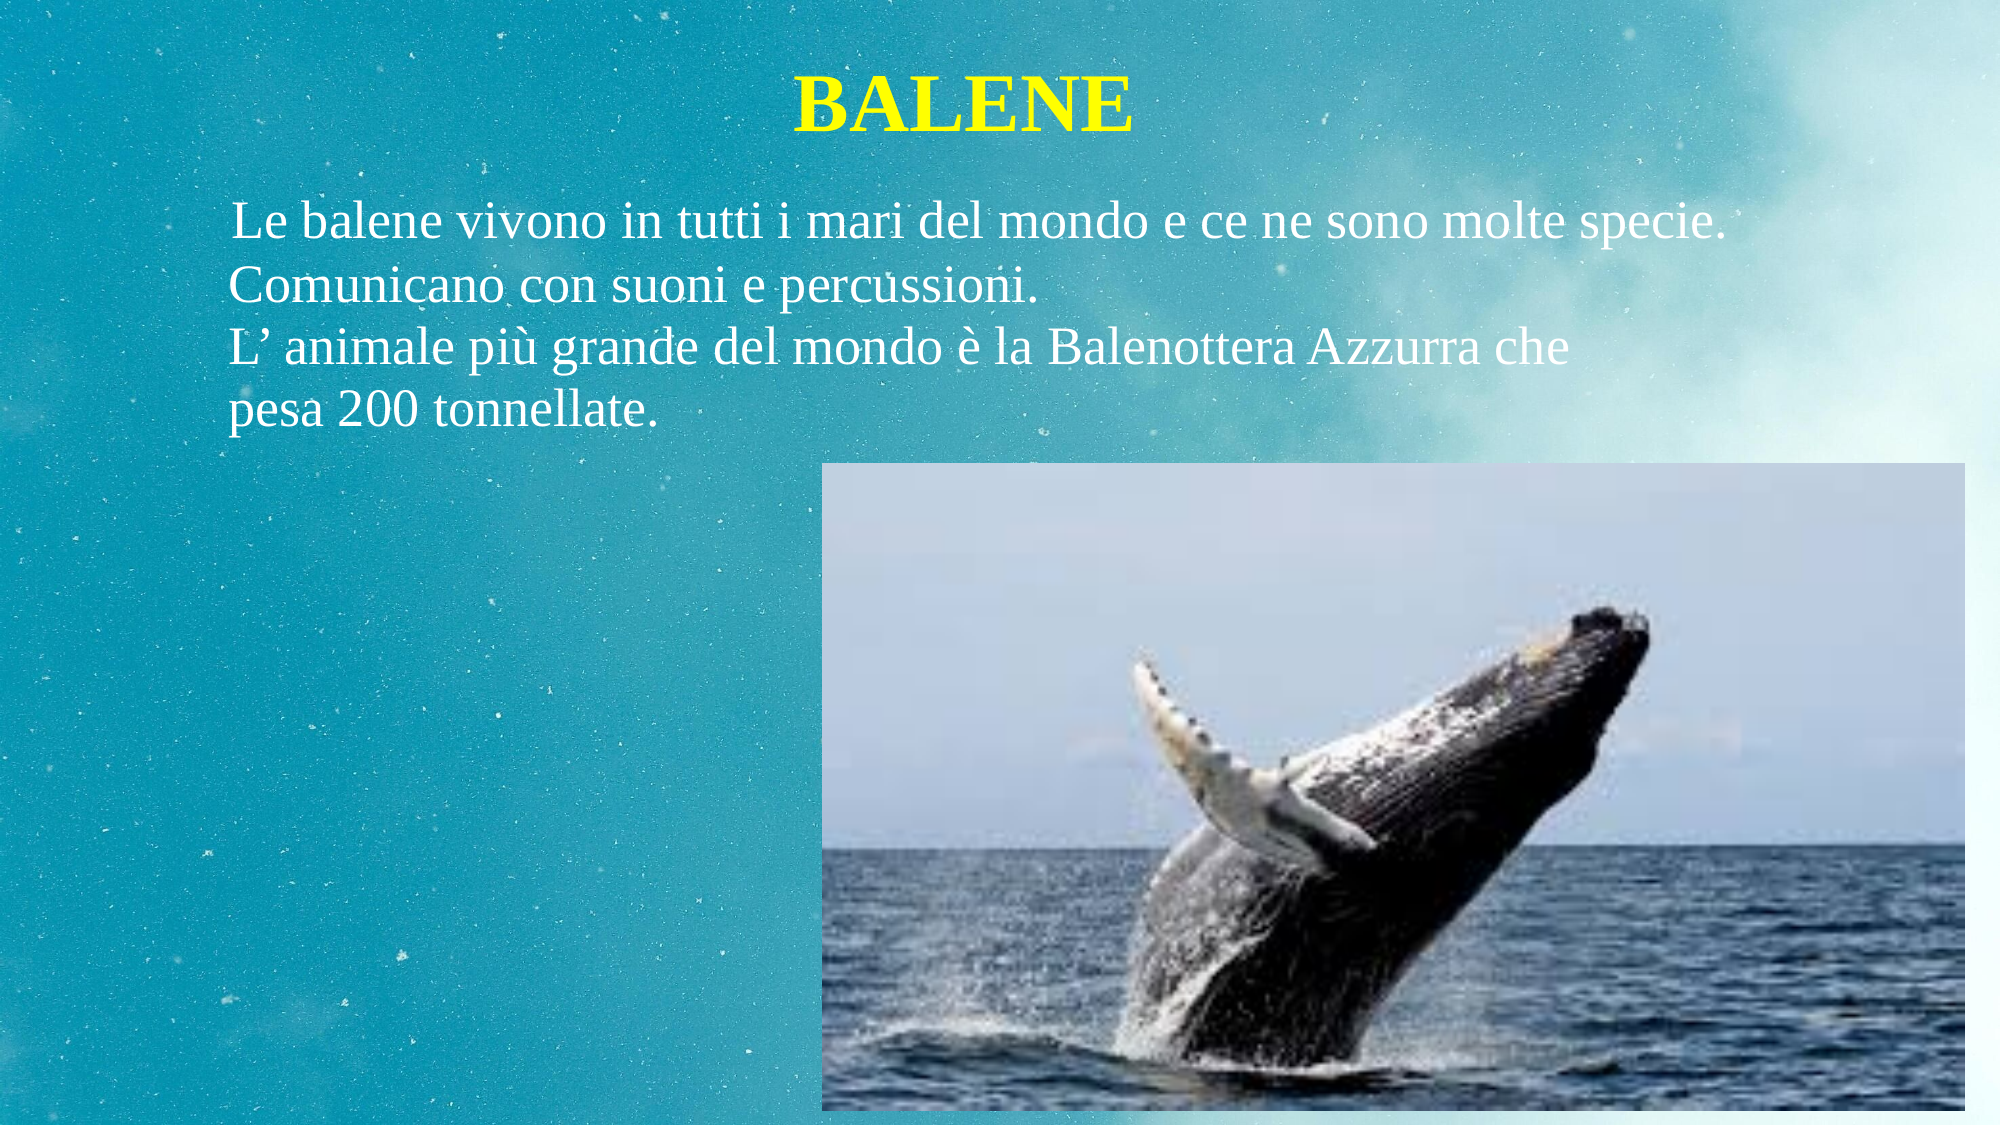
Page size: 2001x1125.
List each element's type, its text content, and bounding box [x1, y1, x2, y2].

picture [822, 463, 1965, 1111]
subtitle Le balene vivono in tutti i mari del mondo e ce ne sono molte specie. Comunicano con suoni e percussioni. L’ animale più grande del mondo è la Balenottera Azzurra che pesa 200 tonnellate. [215, 182, 1771, 451]
title BALENE [172, 14, 1757, 183]
